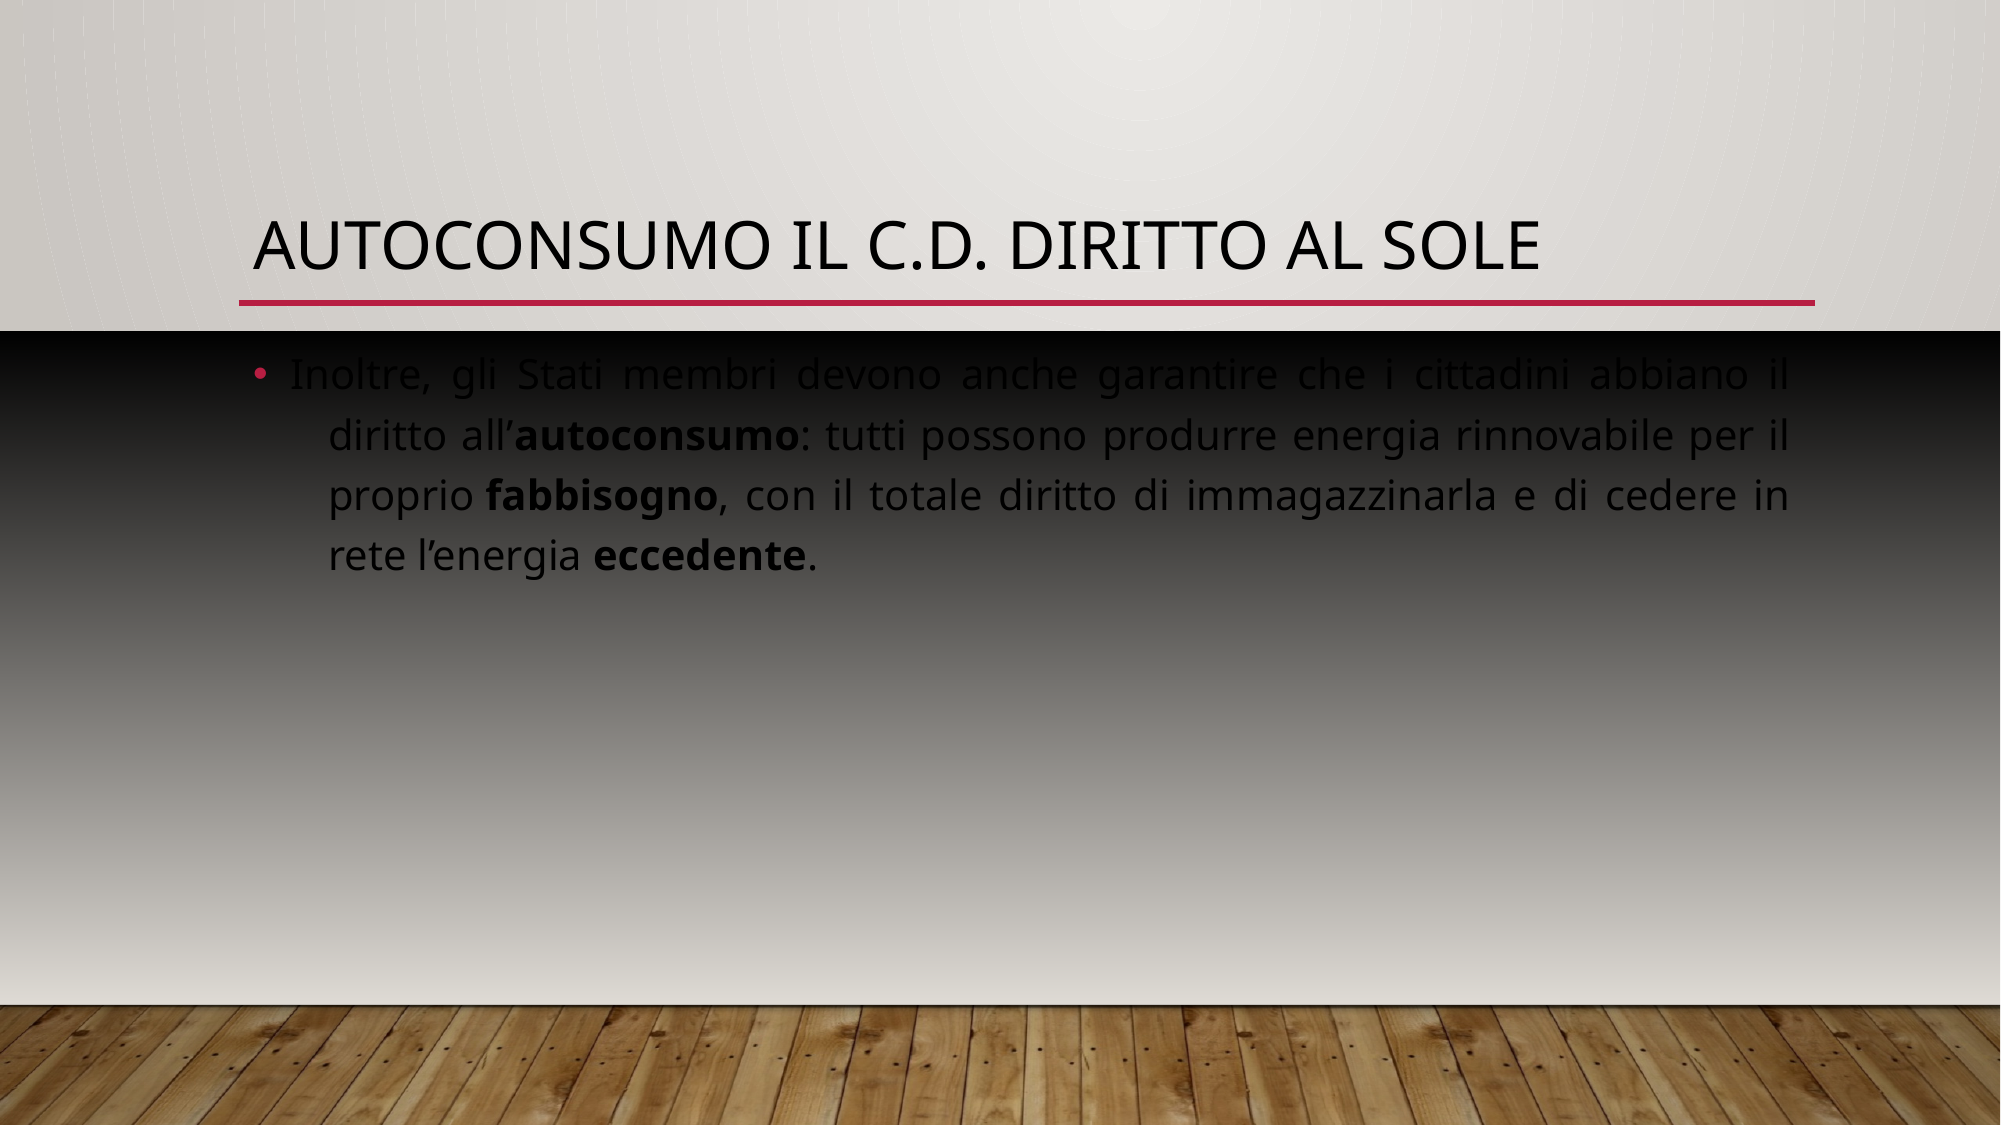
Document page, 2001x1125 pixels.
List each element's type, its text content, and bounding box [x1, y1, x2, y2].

list Inoltre, gli Stati membri devono anche garantire che i cittadini abbiano il diritto all’autoconsumo: tutti possono produrre energia rinnovabile per il proprio fabbisogno, con il totale diritto di immagazzinarla e di cedere in rete l’energia eccedente. [238, 330, 1814, 897]
title Autoconsumo il c.d. diritto al sole [238, 131, 1814, 305]
